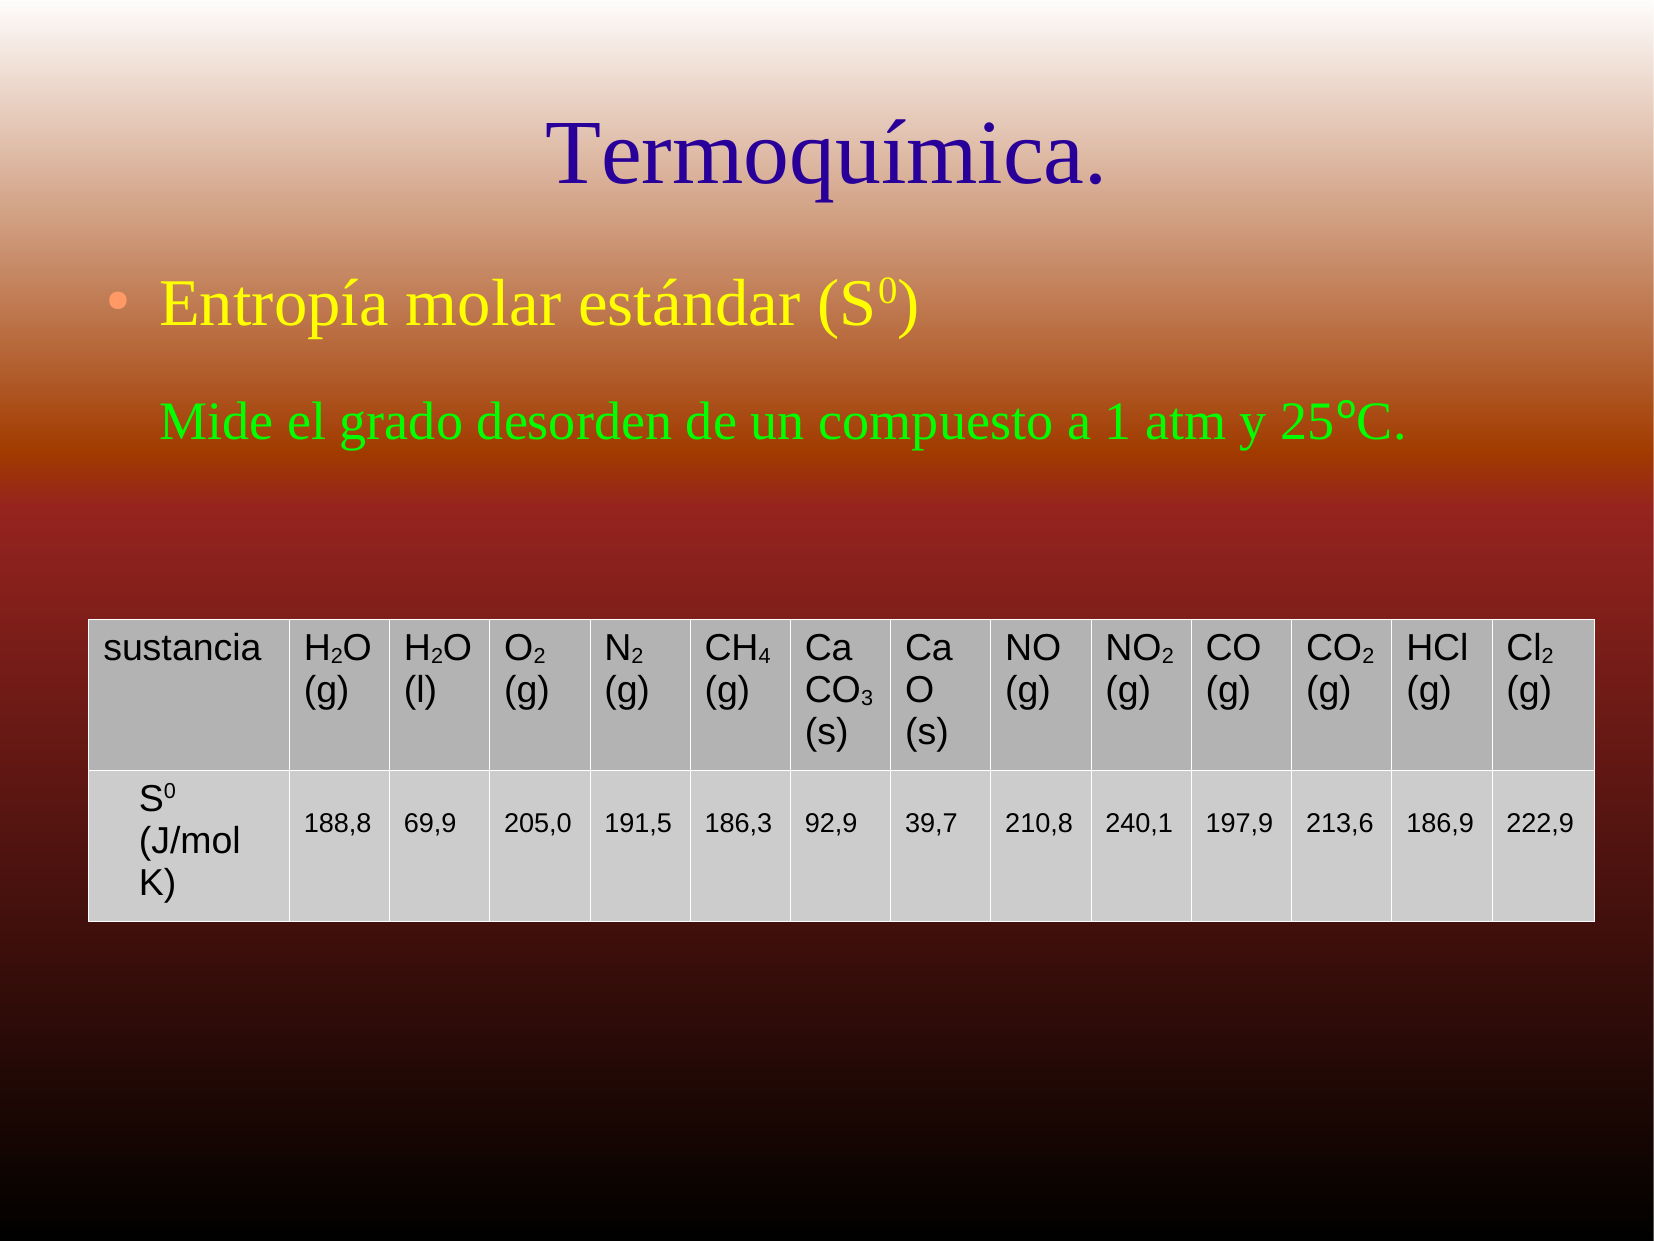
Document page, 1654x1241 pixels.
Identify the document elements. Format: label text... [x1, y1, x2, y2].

table_cell 92,9 [791, 771, 890, 921]
table_header CO2 (g) [1292, 620, 1391, 770]
table_cell 222,9 [1493, 771, 1594, 921]
table_header H2O (g) [290, 620, 389, 770]
table_header H2O (l) [390, 620, 489, 770]
table_header HCl (g) [1392, 620, 1492, 770]
table_header N2 (g) [591, 620, 690, 770]
table_cell 188,8 [290, 771, 389, 921]
table_cell 213,6 [1292, 771, 1391, 921]
table_header CH4 (g) [691, 620, 790, 770]
table_cell 39,7 [891, 771, 990, 921]
table_cell 197,9 [1192, 771, 1291, 921]
table_cell 205,0 [490, 771, 590, 921]
table_cell 186,9 [1392, 771, 1492, 921]
table_header Cl2 (g) [1493, 620, 1594, 770]
table_header NO (g) [991, 620, 1091, 770]
picture [0, 0, 1654, 1241]
table_cell S0 (J/mol K) [89, 771, 289, 921]
table_cell 240,1 [1092, 771, 1191, 921]
table_header CaCO3 (s) [791, 620, 890, 770]
table_header O2 (g) [490, 620, 590, 770]
title Termoquímica. [82, 49, 1571, 257]
table_header CO (g) [1192, 620, 1291, 770]
table_cell 191,5 [591, 771, 690, 921]
table_cell 210,8 [991, 771, 1091, 921]
table_cell 186,3 [691, 771, 790, 921]
text_box Mide el grado desorden de un compuesto a 1 atm y 25ºC. [88, 381, 1595, 502]
table_header sustancia [89, 620, 289, 770]
table_header CaO (s) [891, 620, 990, 770]
table_header NO2 (g) [1092, 620, 1191, 770]
table_cell 69,9 [390, 771, 489, 921]
list Entropía molar estándar (S0) [88, 265, 1518, 381]
